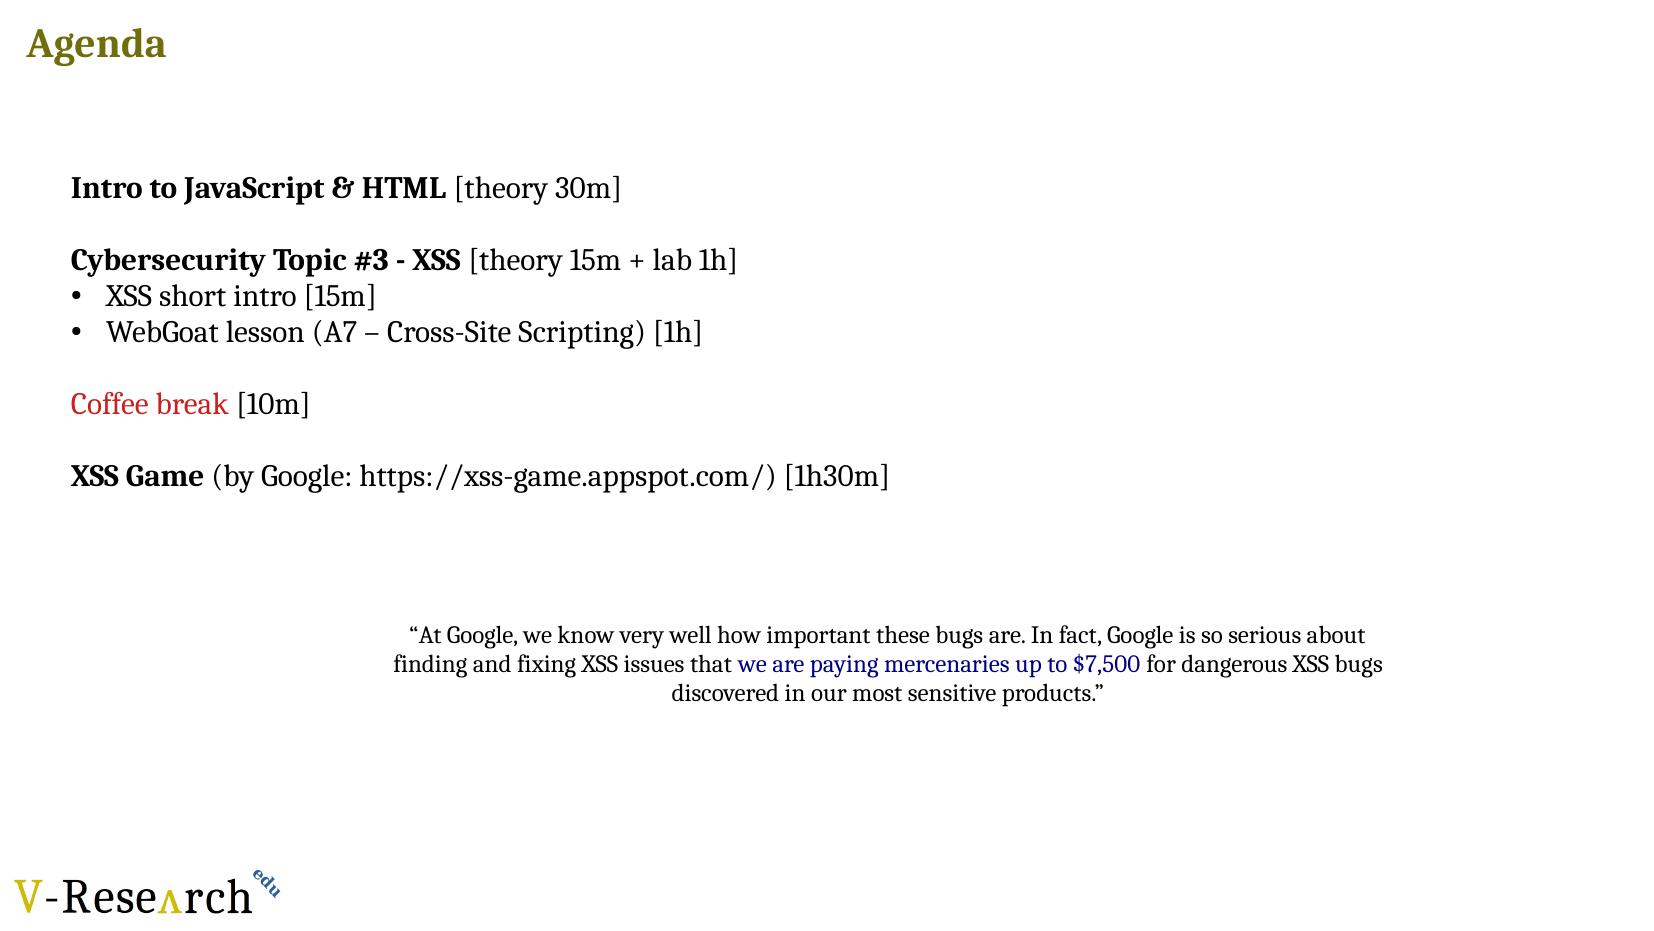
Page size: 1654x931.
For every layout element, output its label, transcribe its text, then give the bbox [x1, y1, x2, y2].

text_box Agenda [11, 12, 1193, 77]
picture [11, 876, 255, 916]
text_box Intro to JavaScript & HTML [theory 30m] Cybersecurity Topic #3 - XSS [theory 15m + lab 1h] XSS short intro [15m] WebGoat lesson (A7 – Cross-Site Scripting) [1h] Coffee break [10m] XSS Game (by Google: https://xss-game.appspot.com/) [1h30m] [70, 170, 1512, 649]
text_box edu [222, 847, 333, 931]
text_box “At Google, we know very well how important these bugs are. In fact, Google is so serious about finding and fixing XSS issues that we are paying mercenaries up to $7,500 for dangerous XSS bugs discovered in our most sensitive products.” [370, 614, 1406, 746]
